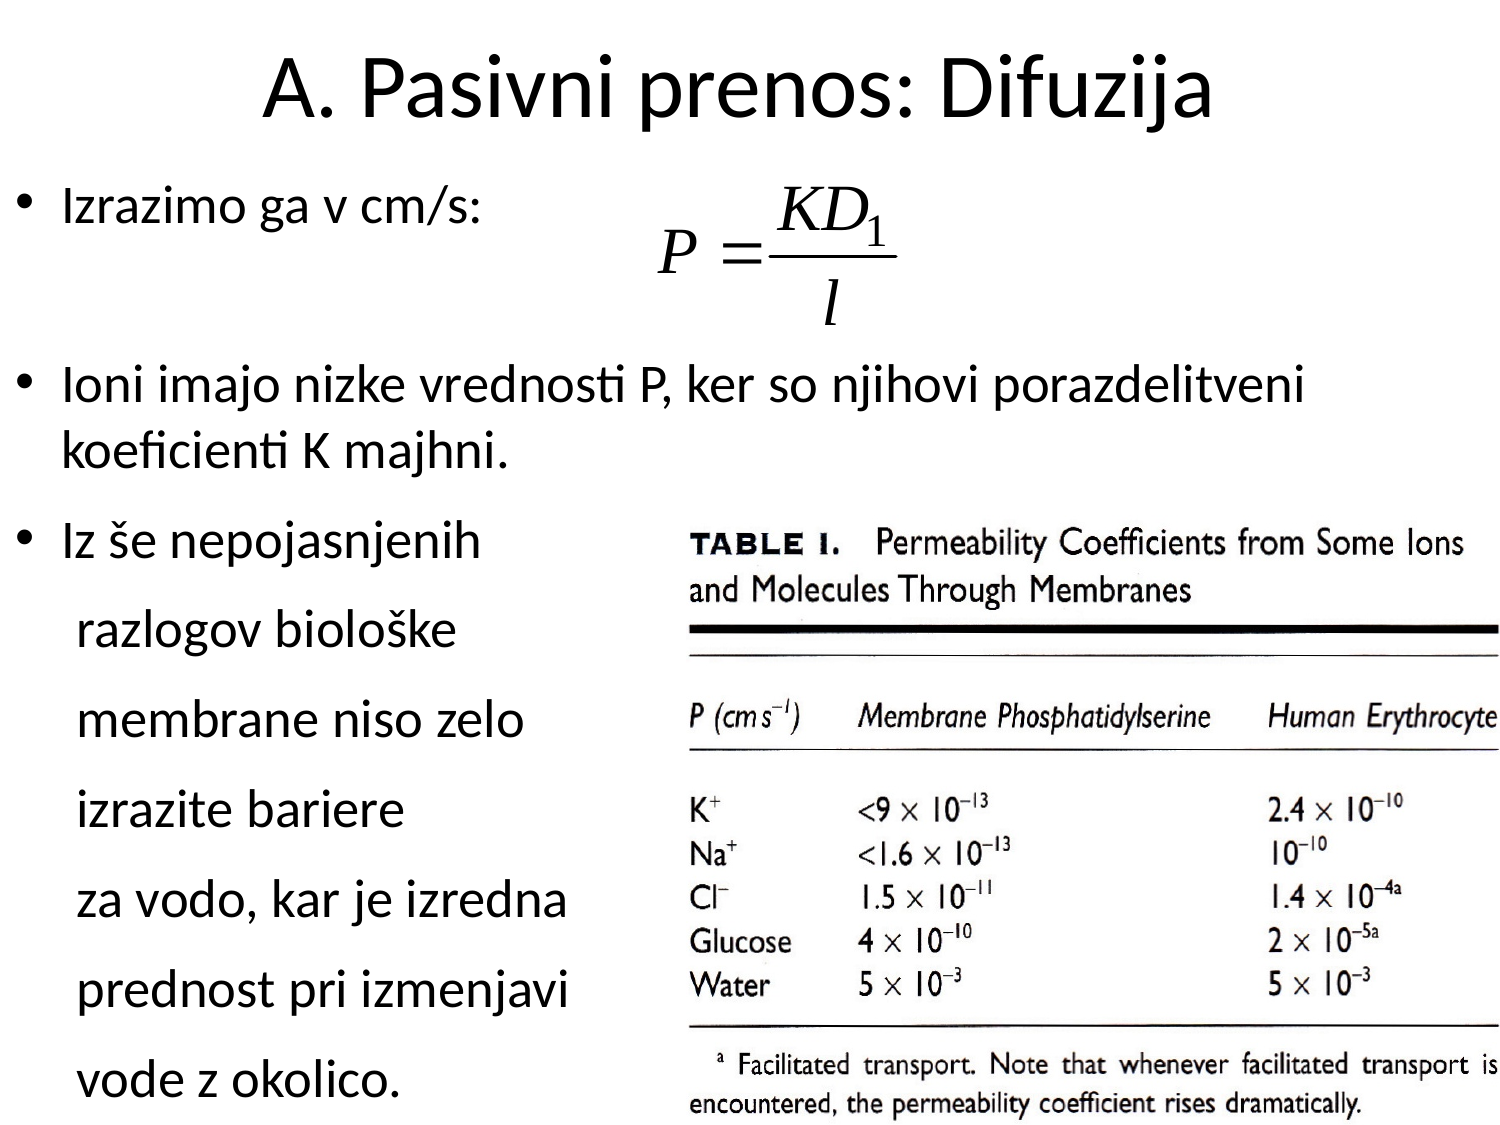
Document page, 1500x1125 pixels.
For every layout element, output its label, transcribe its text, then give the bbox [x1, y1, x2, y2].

picture [686, 515, 1500, 1125]
chart [643, 160, 915, 346]
title A. Pasivni prenos: Difuzija [64, 0, 1415, 160]
list Izrazimo ga v cm/s: Ioni imajo nizke vrednosti P, ker so njihovi porazdelitveni koeficienti K majhni. Iz še nepojasnjenih razlogov biološke membrane niso zelo izrazite bariere za vodo, kar je izredna prednost pri izmenjavi vode z okolico. [0, 160, 1500, 1125]
